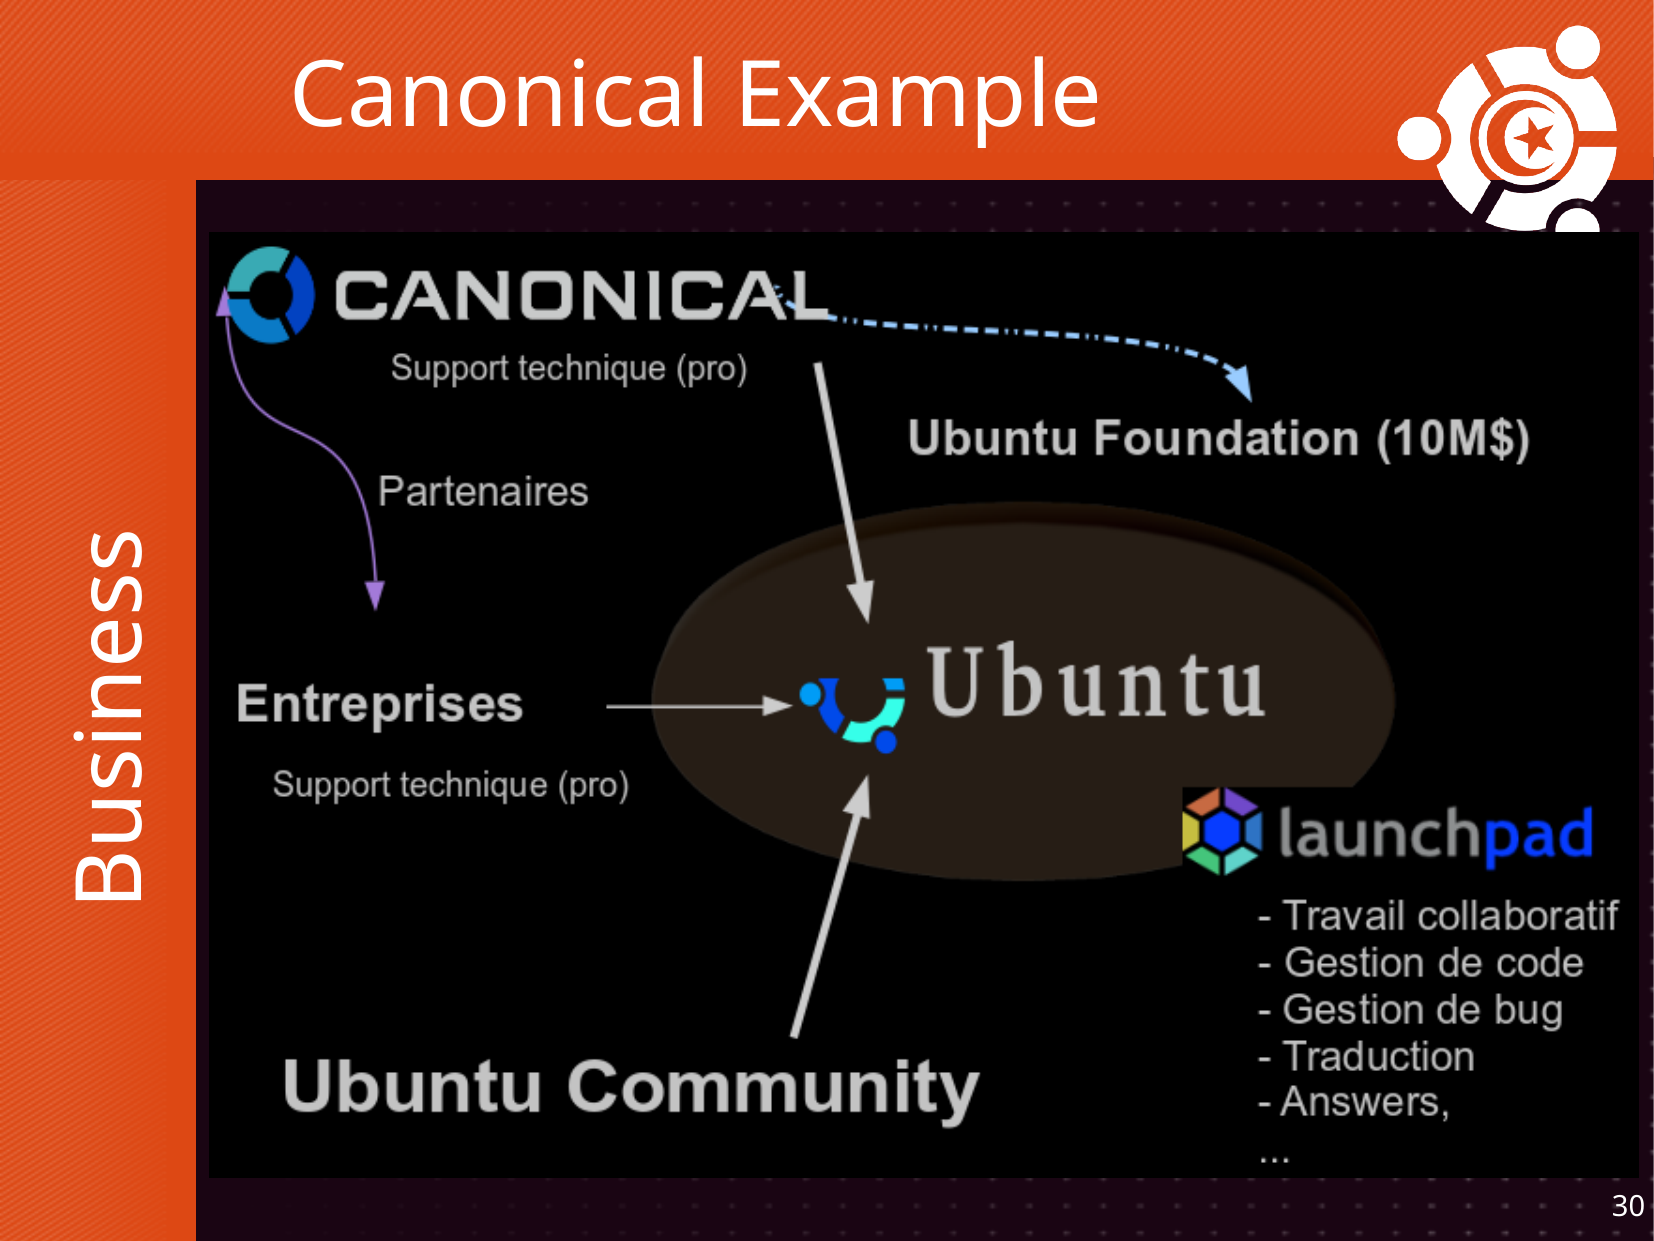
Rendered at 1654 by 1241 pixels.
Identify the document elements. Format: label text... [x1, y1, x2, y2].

title Business [17, 210, 196, 1229]
picture [0, 0, 1654, 1241]
title Canonical Example [0, 2, 1394, 181]
